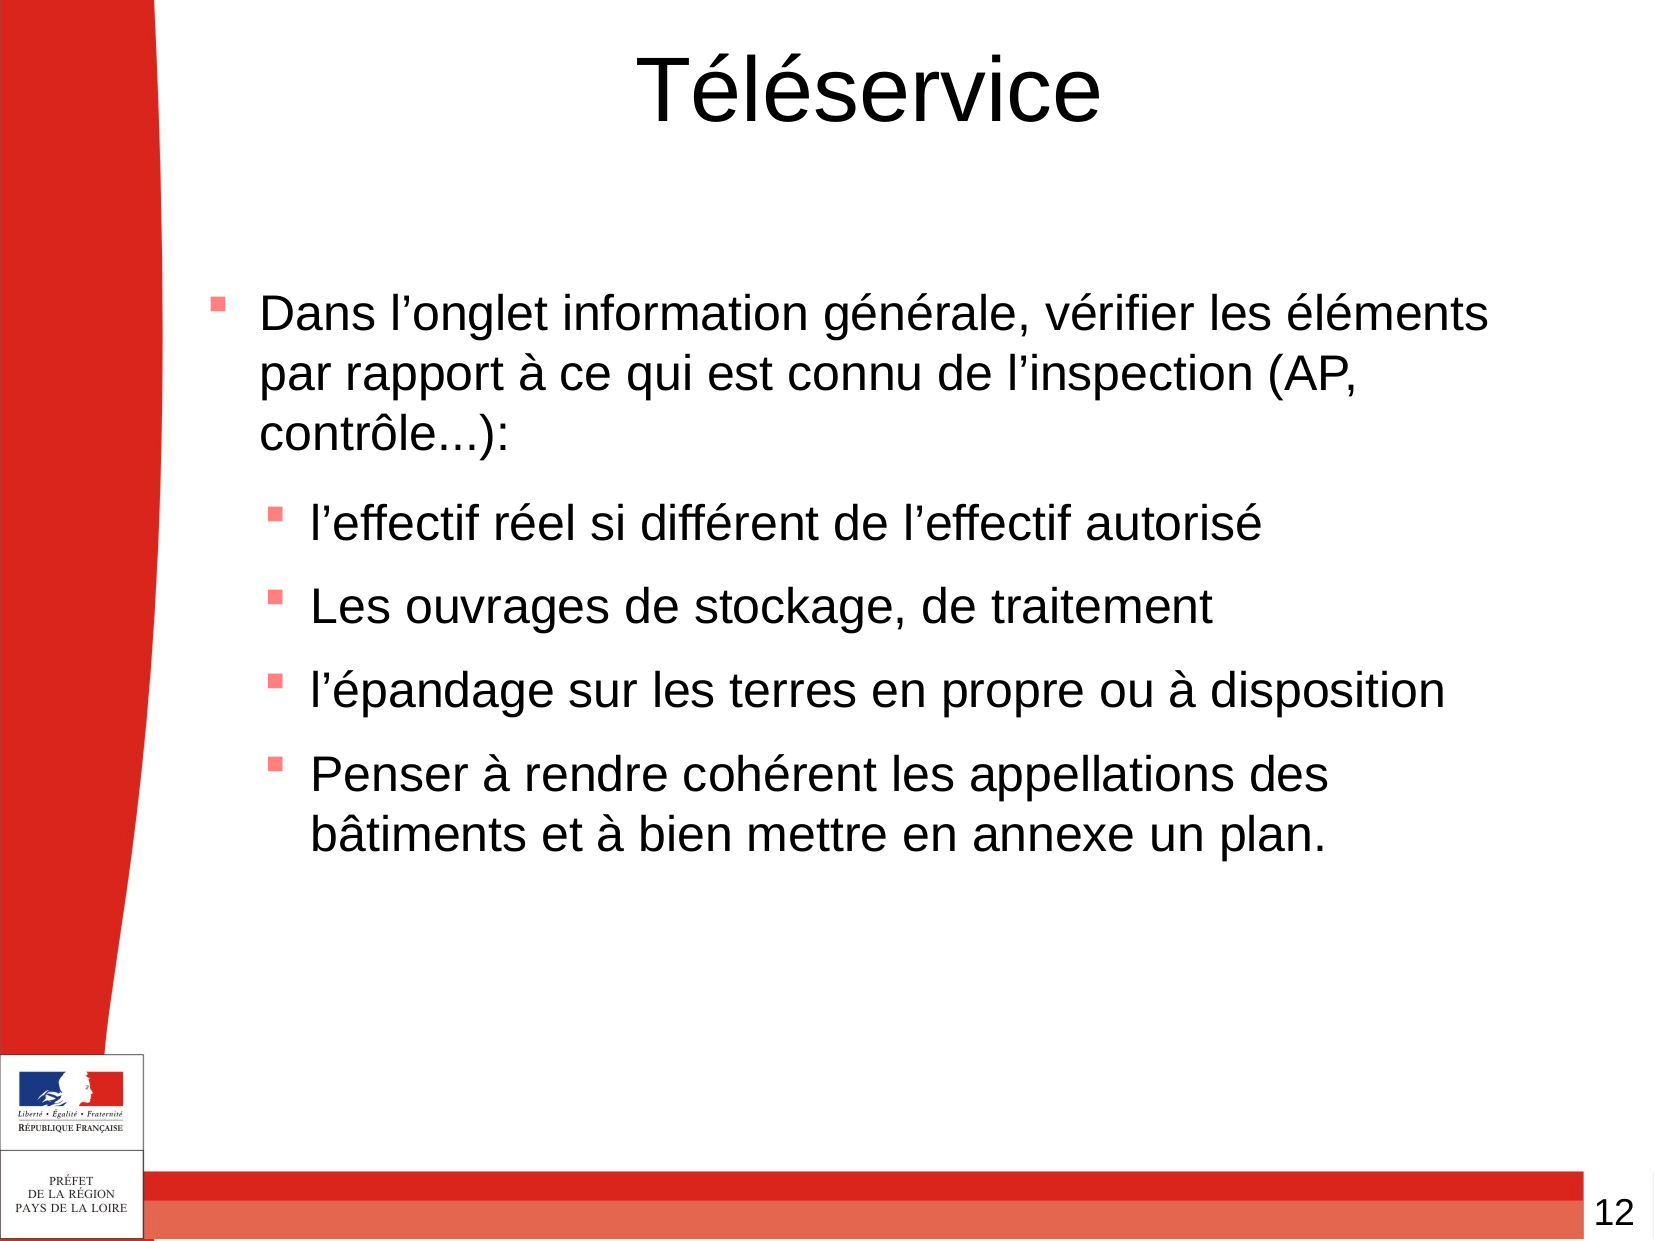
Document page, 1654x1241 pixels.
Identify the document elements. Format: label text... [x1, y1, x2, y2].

list Dans l’onglet information générale, vérifier les éléments par rapport à ce qui est connu de l’inspection (AP, contrôle...): l’effectif réel si différent de l’effectif autorisé Les ouvrages de stockage, de traitement l’épandage sur les terres en propre ou à disposition Penser à rendre cohérent les appellations des bâtiments et à bien mettre en annexe un plan. [189, 277, 1519, 1073]
text_box <numéro> [1482, 1188, 1636, 1241]
title Téléservice [136, 56, 1571, 107]
picture [0, 0, 1654, 1241]
